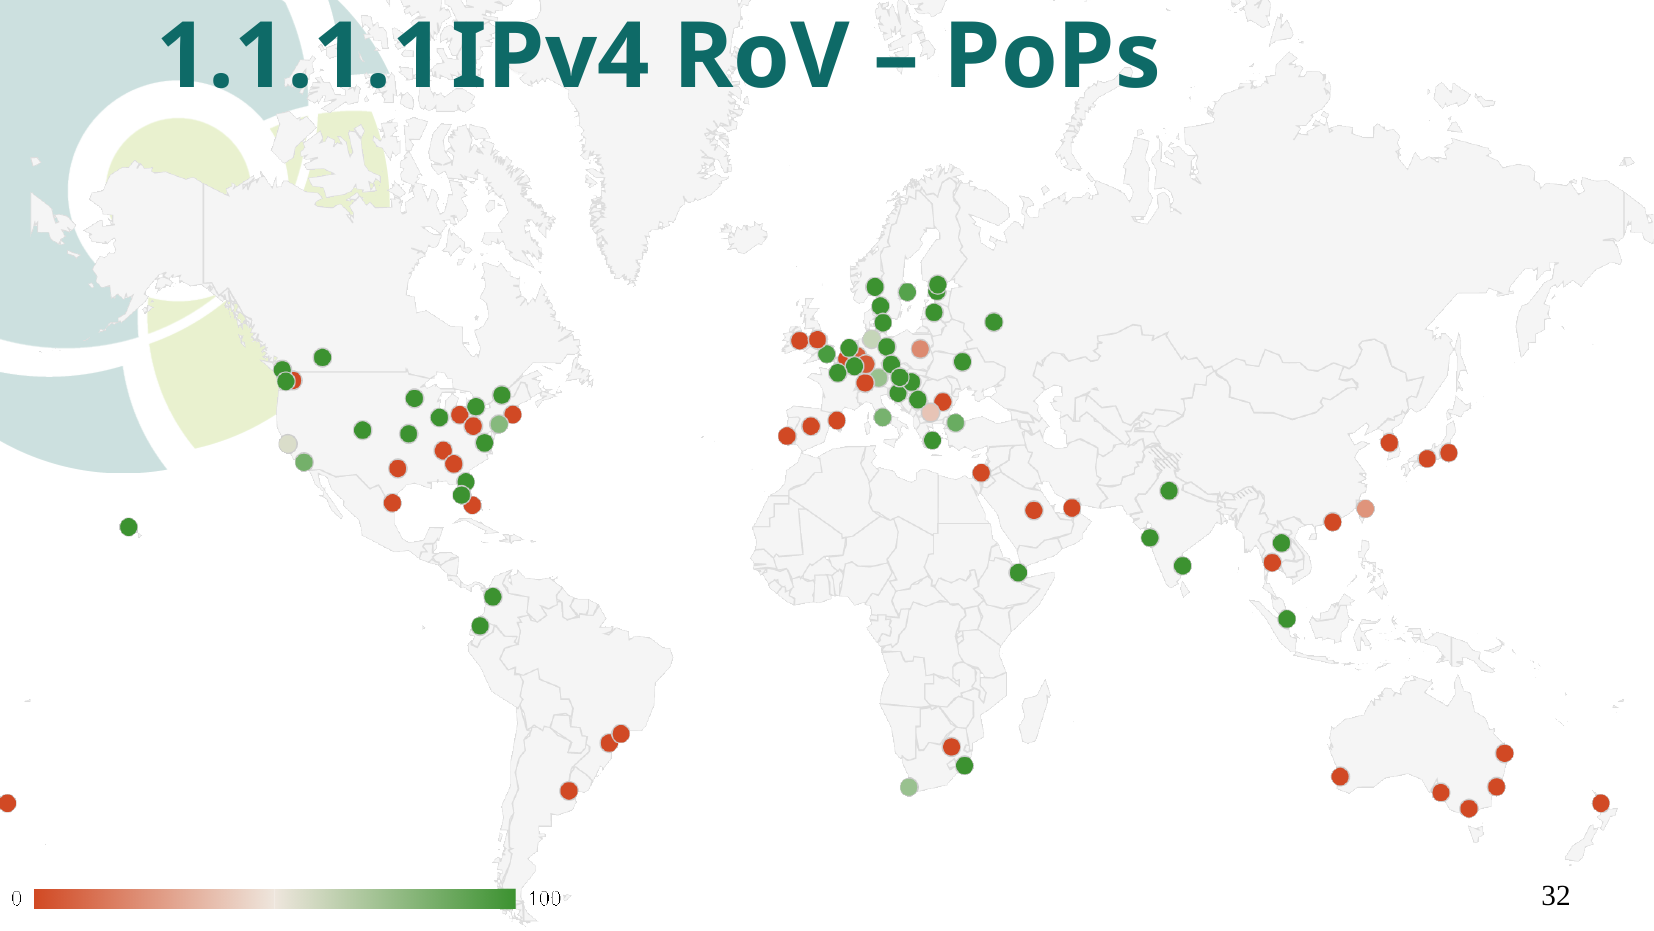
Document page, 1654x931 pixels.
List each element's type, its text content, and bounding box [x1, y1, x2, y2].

picture [0, 0, 1654, 931]
title 1.1.1.1 IPv4 RoV – PoPs [82, 8, 1571, 221]
